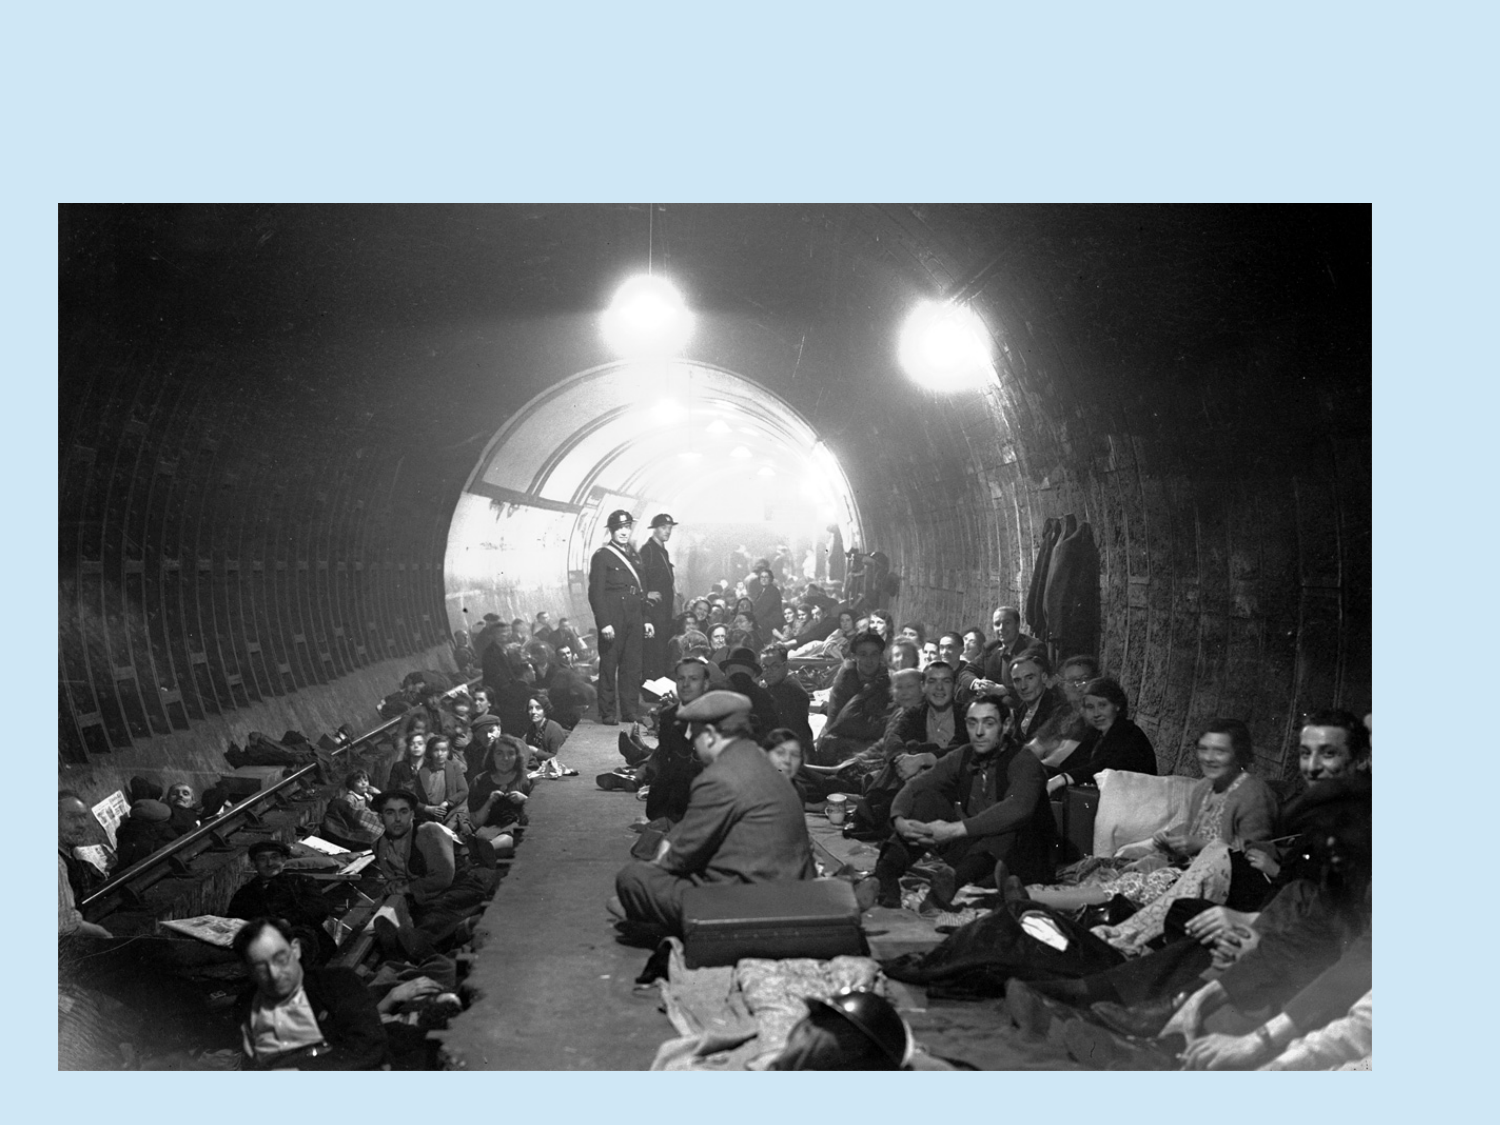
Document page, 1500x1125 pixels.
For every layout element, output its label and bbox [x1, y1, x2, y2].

picture [58, 203, 1372, 1071]
